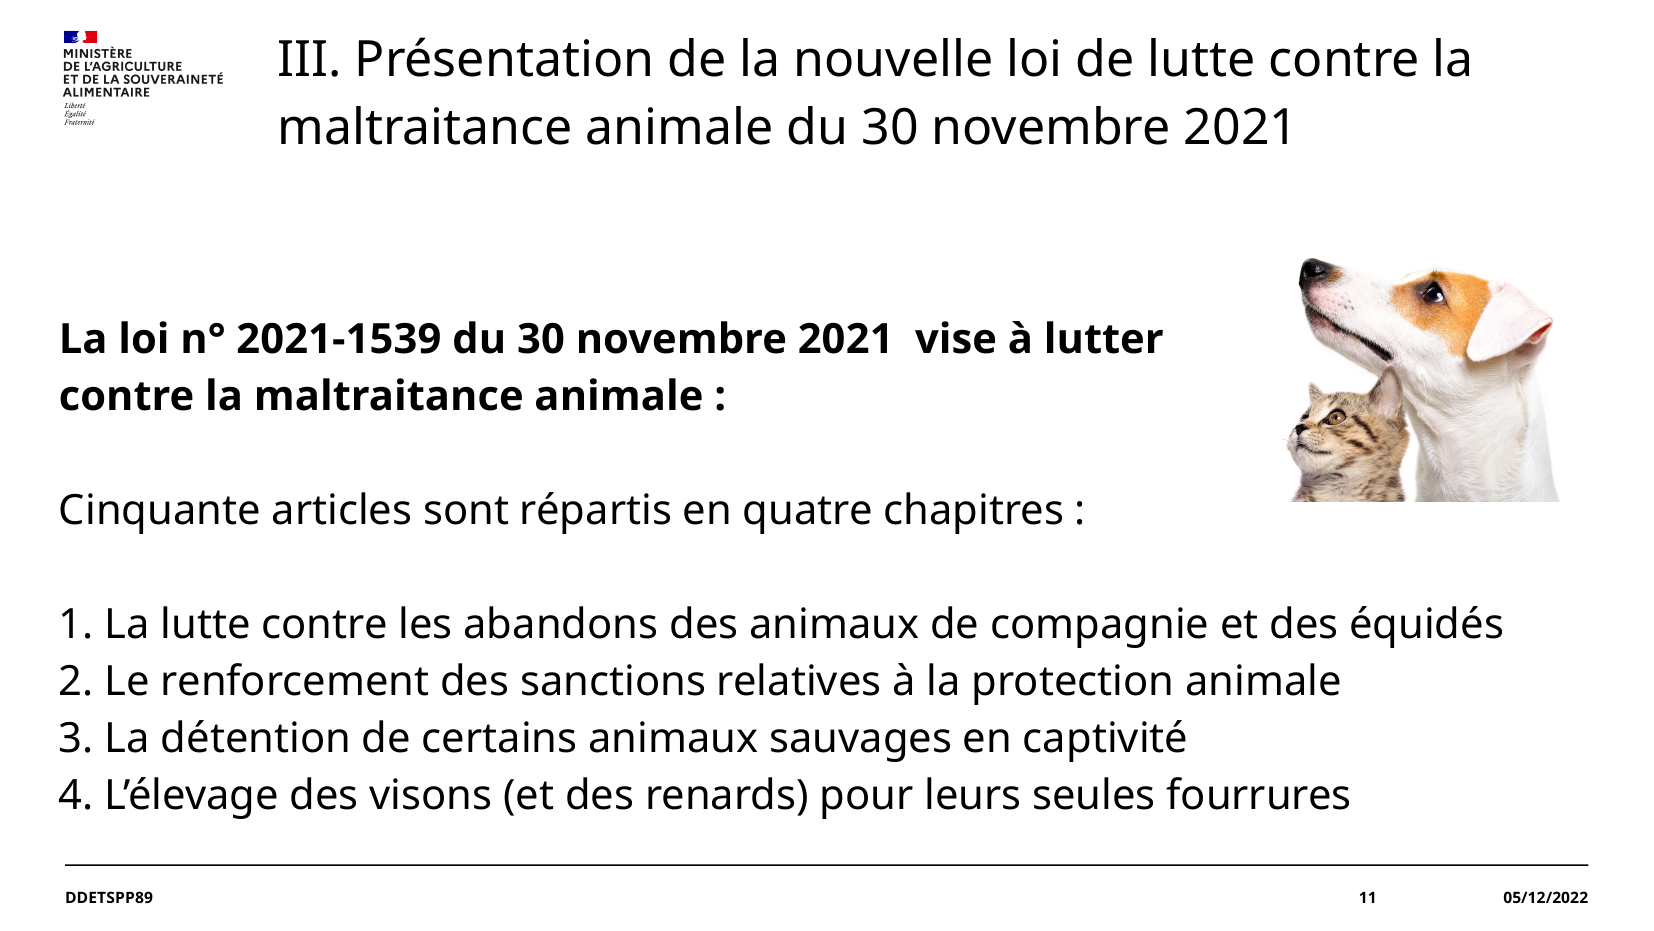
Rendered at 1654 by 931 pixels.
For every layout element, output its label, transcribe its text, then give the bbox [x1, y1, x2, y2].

list La loi n° 2021-1539 du 30 novembre 2021 vise à lutter contre la maltraitance animale : Cinquante articles sont répartis en quatre chapitres : 1. La lutte contre les abandons des animaux de compagnie et des équidés 2. Le renforcement des sanctions relatives à la protection animale 3. La détention de certains animaux sauvages en captivité 4. L’élevage des visons (et des renards) pour leurs seules fourrures [59, 236, 1654, 857]
title III. Présentation de la nouvelle loi de lutte contre la maltraitance animale du 30 novembre 2021 [206, 5, 1654, 178]
picture [52, 19, 206, 136]
picture [1269, 214, 1565, 502]
slide_number 05/12/2022 [1377, 864, 1589, 931]
slide_number 11 [1132, 864, 1377, 931]
footer DDETSPP89 [65, 864, 1132, 931]
